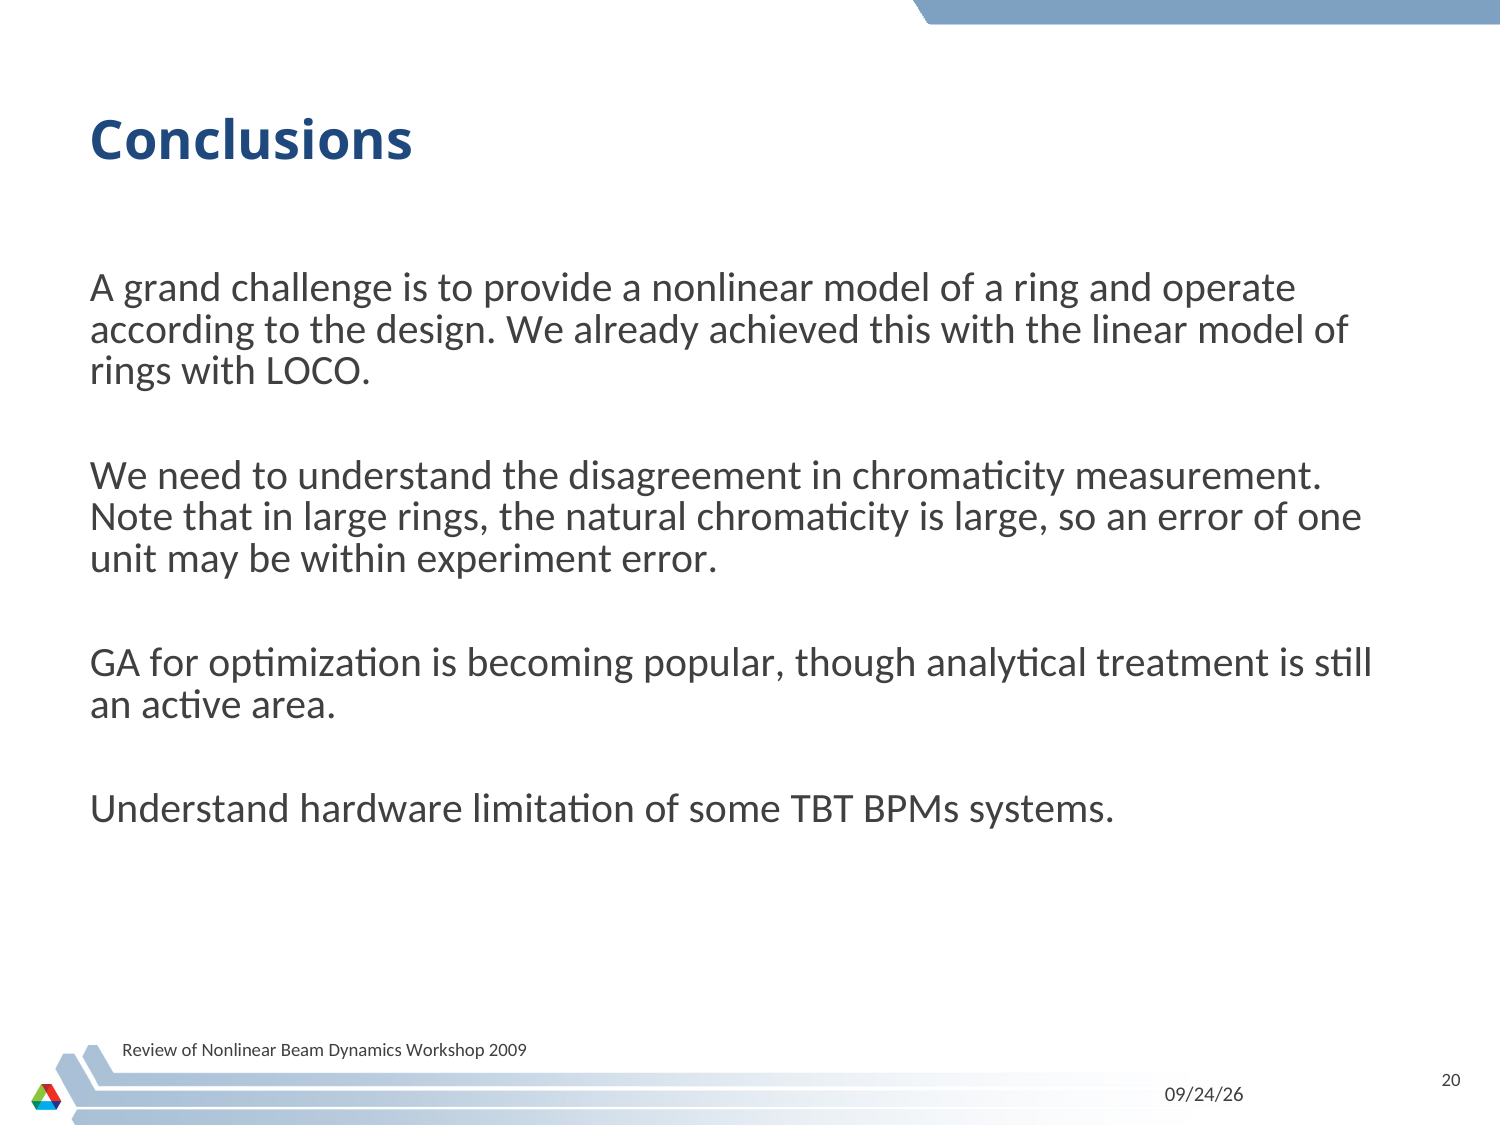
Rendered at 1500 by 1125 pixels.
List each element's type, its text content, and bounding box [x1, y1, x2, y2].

picture [0, 0, 1500, 26]
picture [0, 1037, 1500, 1125]
title Conclusions [75, 44, 1426, 233]
list A grand challenge is to provide a nonlinear model of a ring and operate according to the design. We already achieved this with the linear model of rings with LOCO. We need to understand the disagreement in chromaticity measurement. Note that in large rings, the natural chromaticity is large, so an error of one unit may be within experiment error. GA for optimization is becoming popular, though analytical treatment is still an active area. Understand hardware limitation of some TBT BPMs systems. [75, 262, 1426, 1006]
